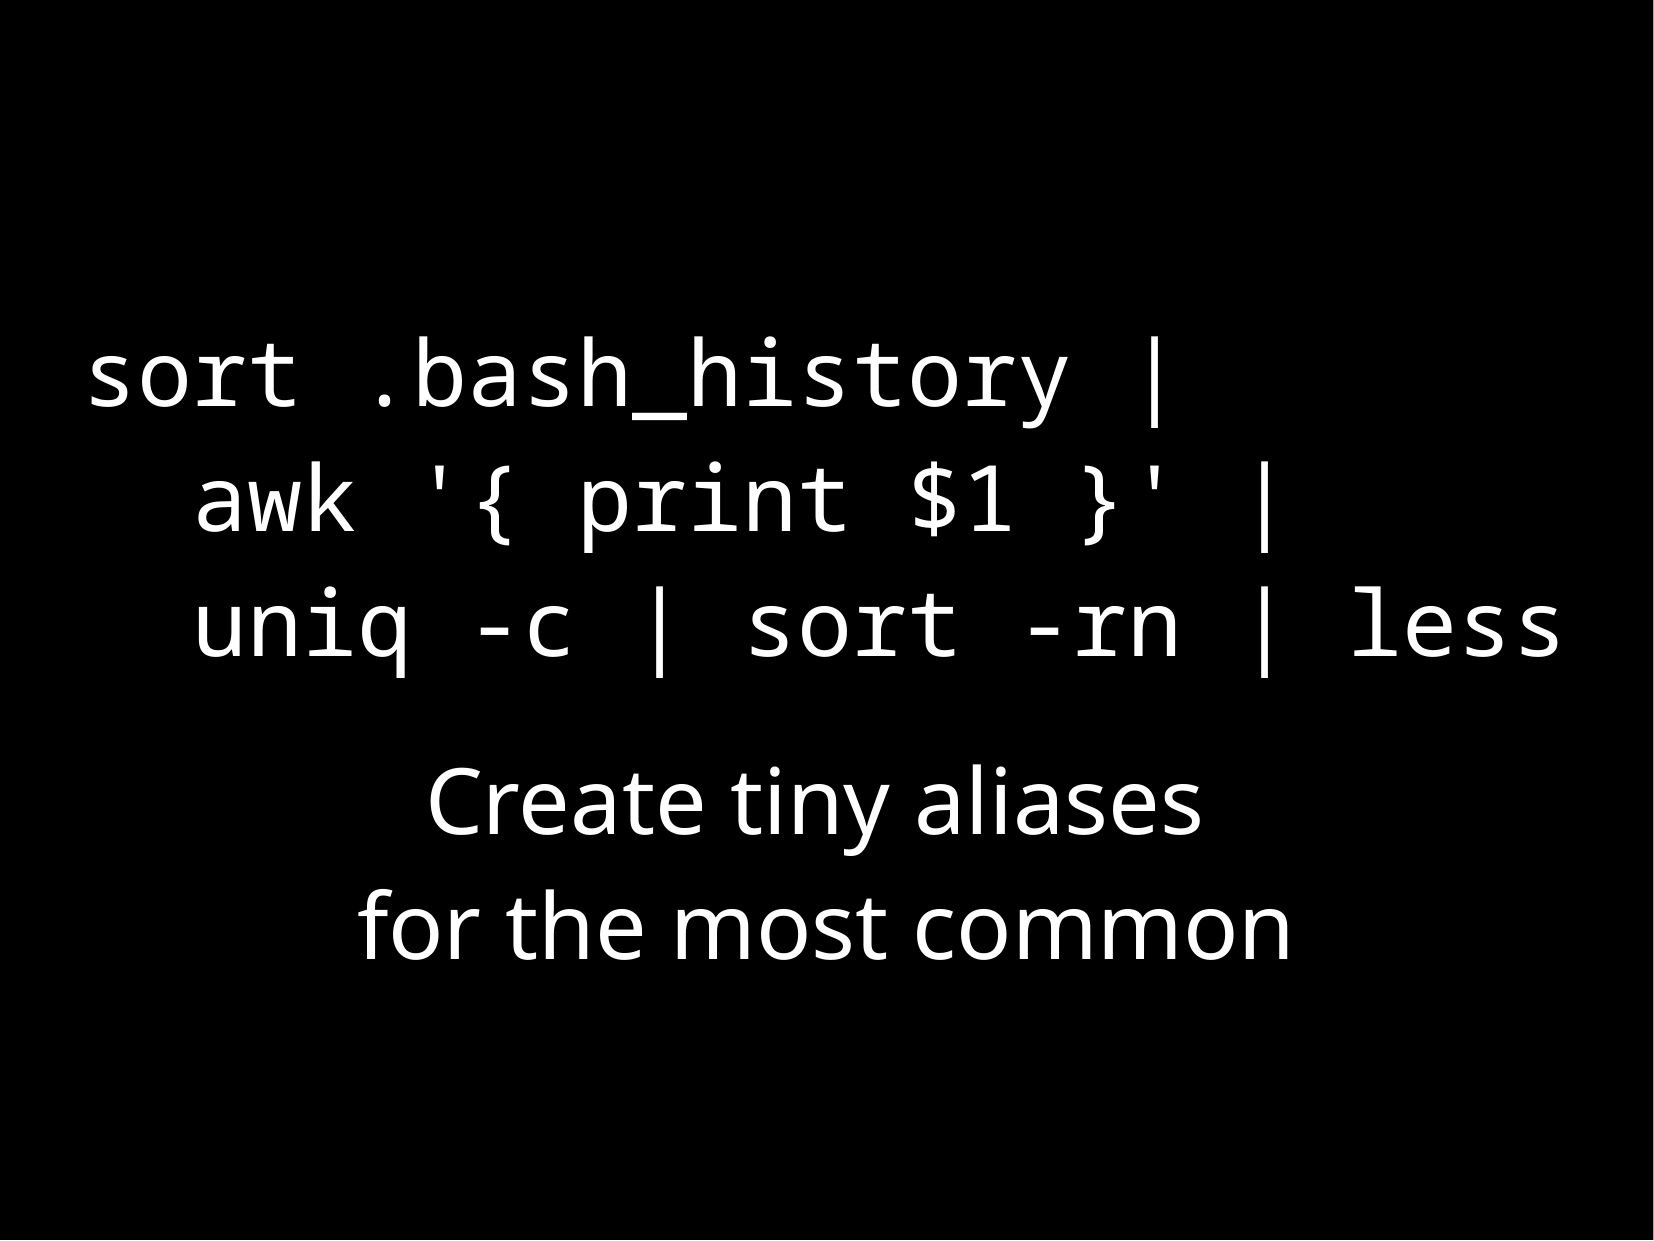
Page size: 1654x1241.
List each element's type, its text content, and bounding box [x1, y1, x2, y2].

title sort .bash_history | awk '{ print $1 }' | uniq -c | sort -rn | less [82, 340, 1571, 651]
title Create tiny aliases for the most common [82, 765, 1571, 958]
